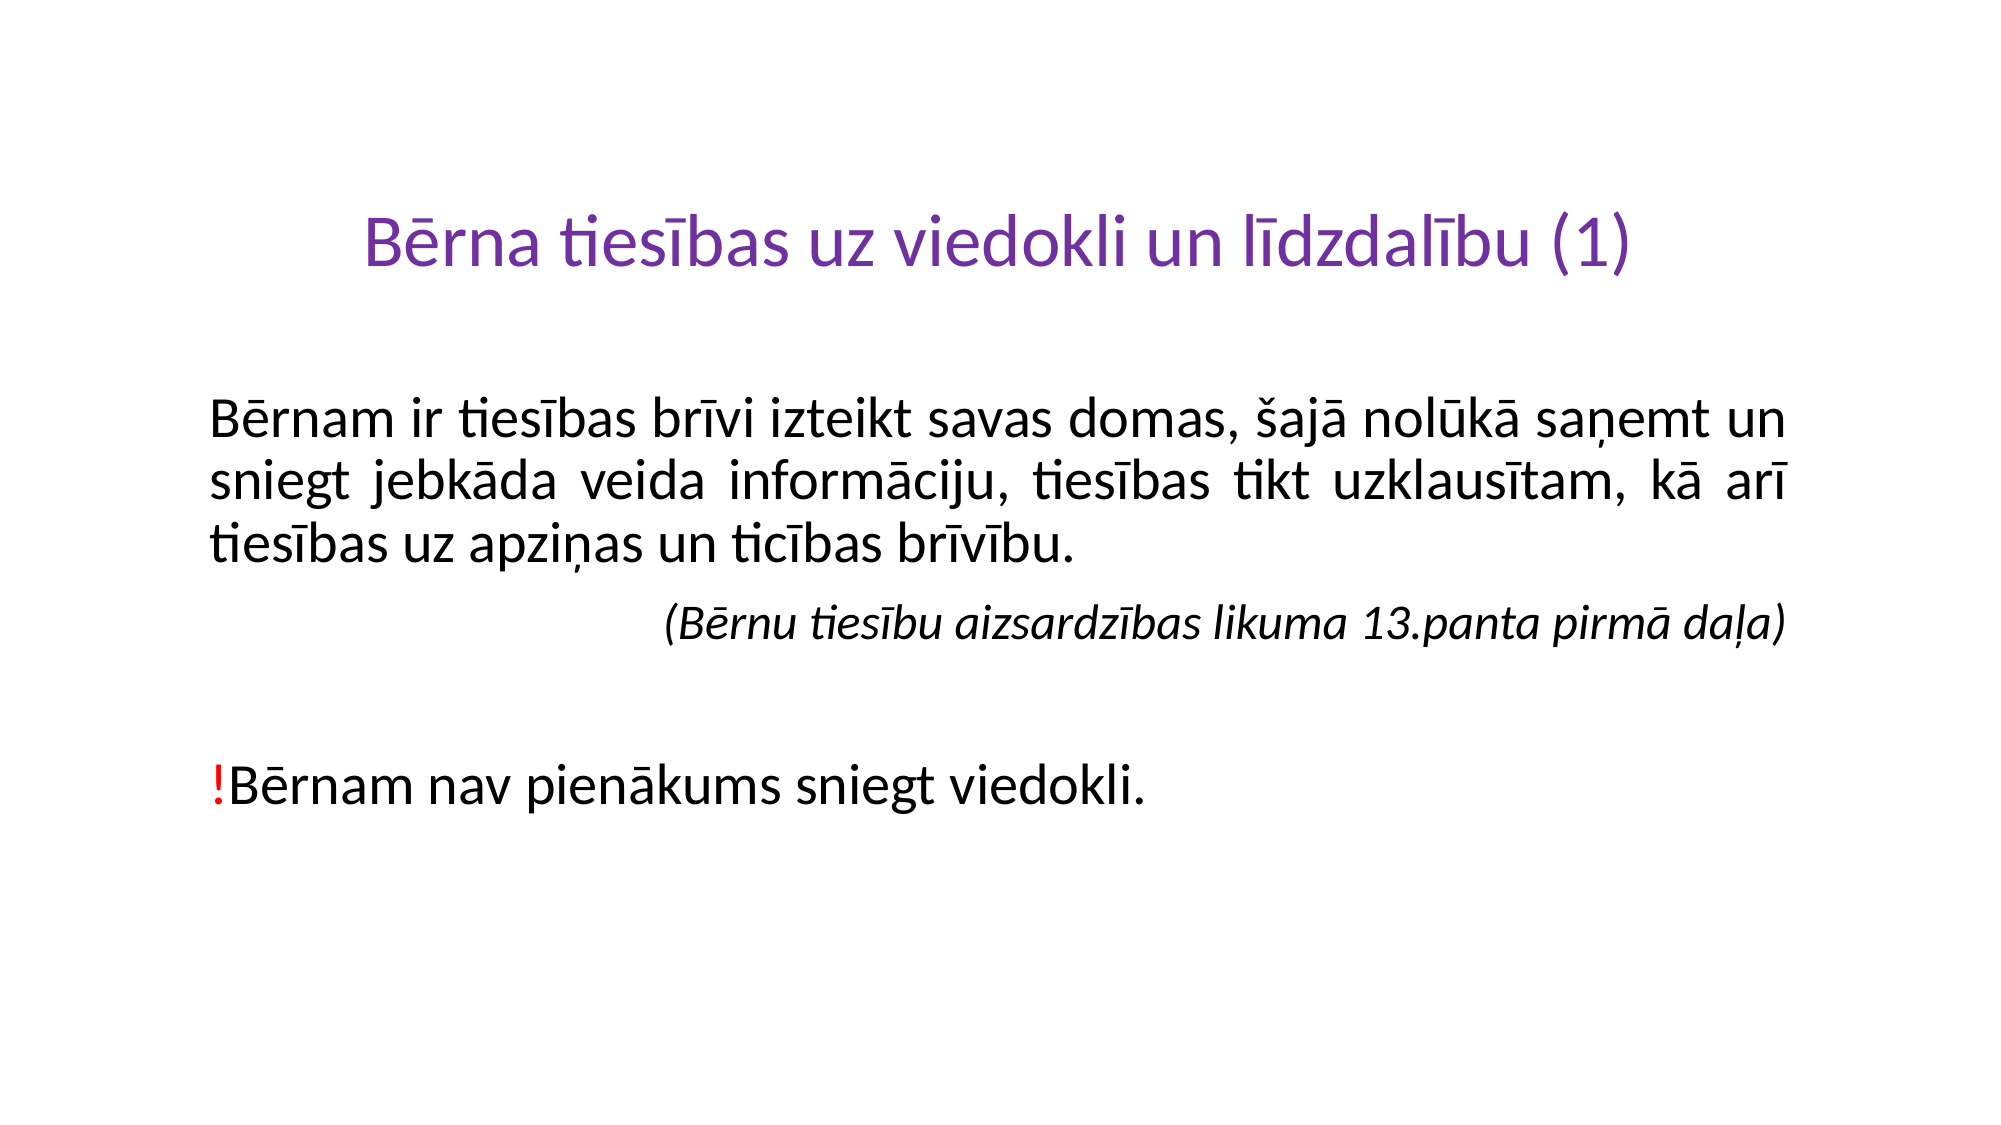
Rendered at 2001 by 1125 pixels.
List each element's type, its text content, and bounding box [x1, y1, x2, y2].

list Bērna tiesības uz viedokli un līdzdalību (1) Bērnam ir tiesības brīvi izteikt savas domas, šajā nolūkā saņemt un sniegt jebkāda veida informāciju, tiesības tikt uzklausītam, kā arī tiesības uz apziņas un ticības brīvību. (Bērnu tiesību aizsardzības likuma 13.panta pirmā daļa) !Bērnam nav pienākums sniegt viedokli. [194, 193, 1920, 1069]
